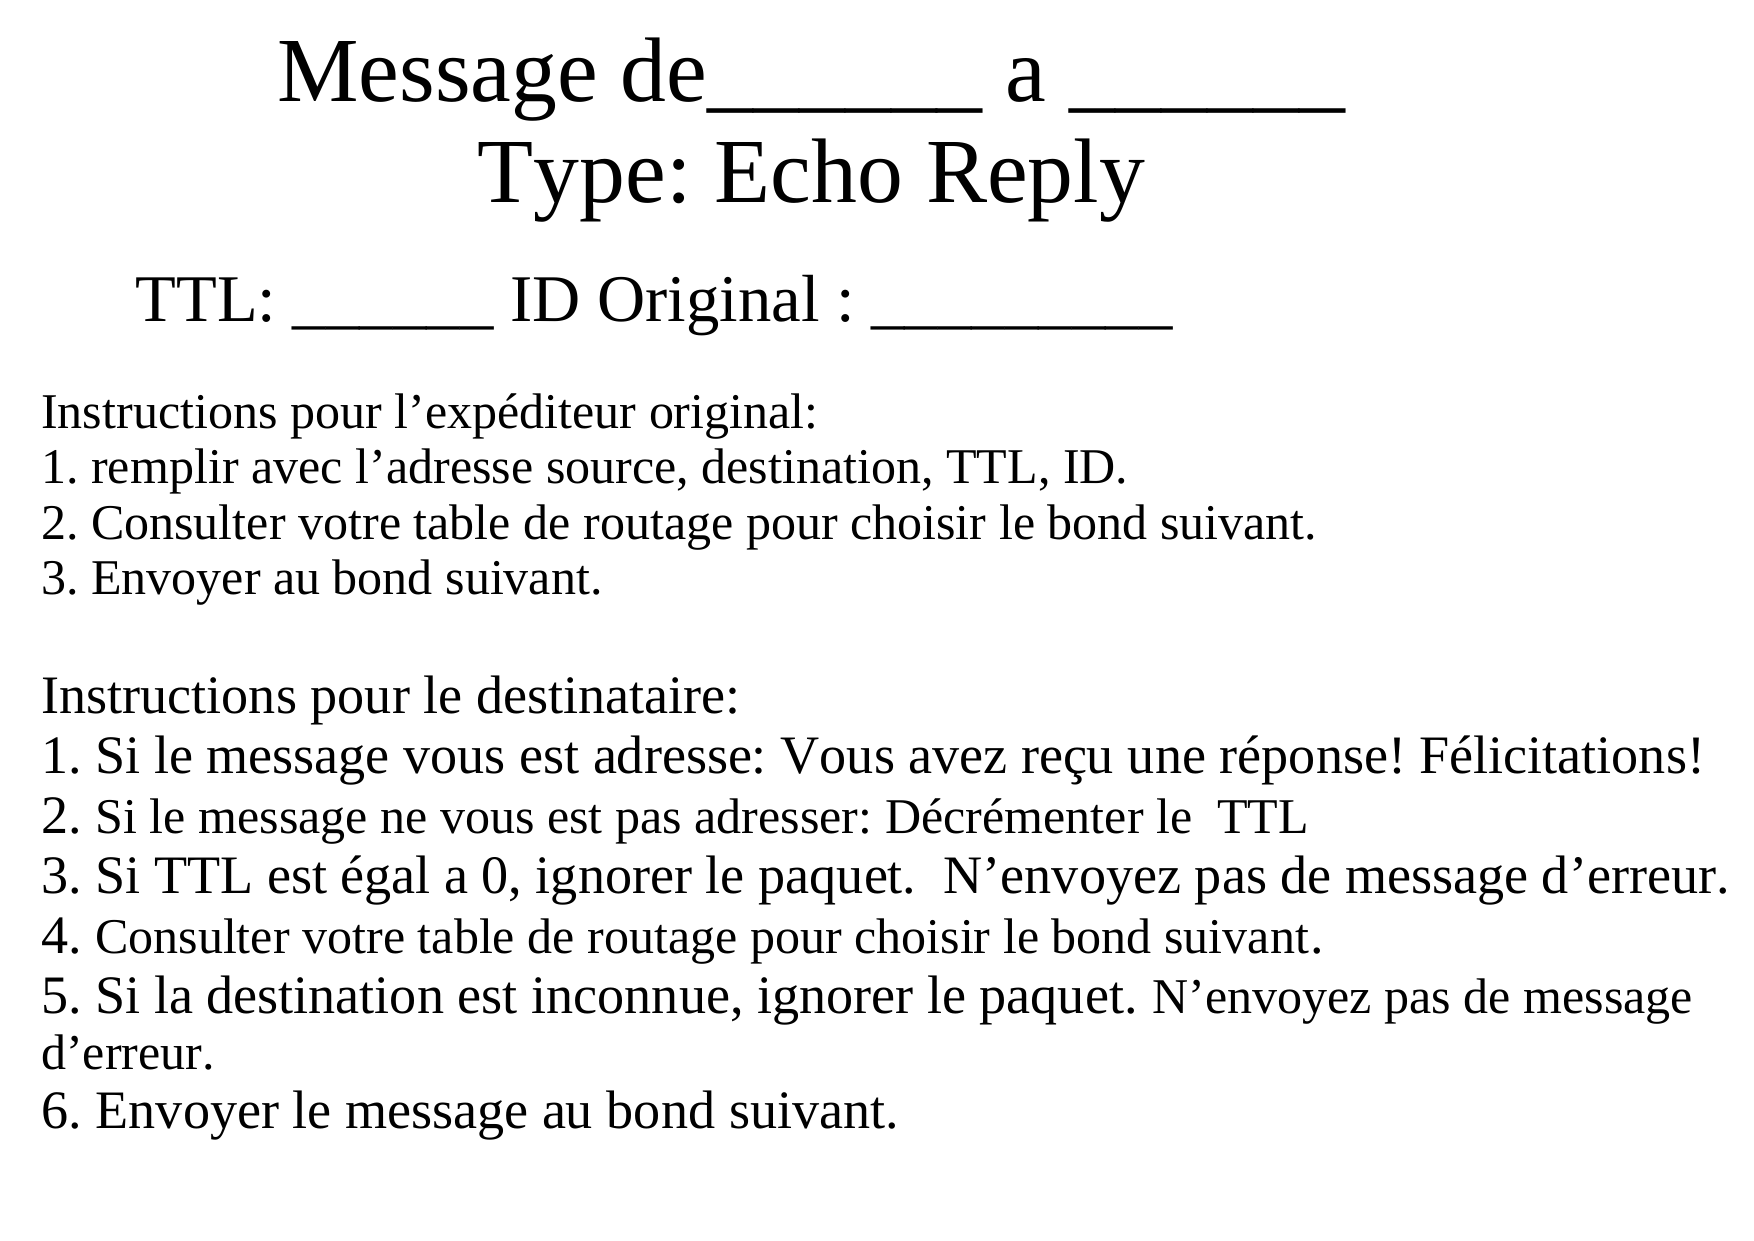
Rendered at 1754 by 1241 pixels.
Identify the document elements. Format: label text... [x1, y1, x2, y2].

text_box TTL: ______ ID Original : _________ [120, 254, 1527, 344]
text_box Instructions pour l’expéditeur original: 1. remplir avec l’adresse source, destination, TTL, ID. 2. Consulter votre table de routage pour choisir le bond suivant. 3. Envoyer au bond suivant. Instructions pour le destinataire: 1. Si le message vous est adresse: Vous avez reçu une réponse! Félicitations! 2. Si le message ne vous est pas adresser: Décrémenter le TTL 3. Si TTL est égal a 0, ignorer le paquet. N’envoyez pas de message d’erreur. 4. Consulter votre table de routage pour choisir le bond suivant. 5. Si la destination est inconnue, ignorer le paquet. N’envoyez pas de message d’erreur. 6. Envoyer le message au bond suivant. [41, 384, 1754, 1141]
